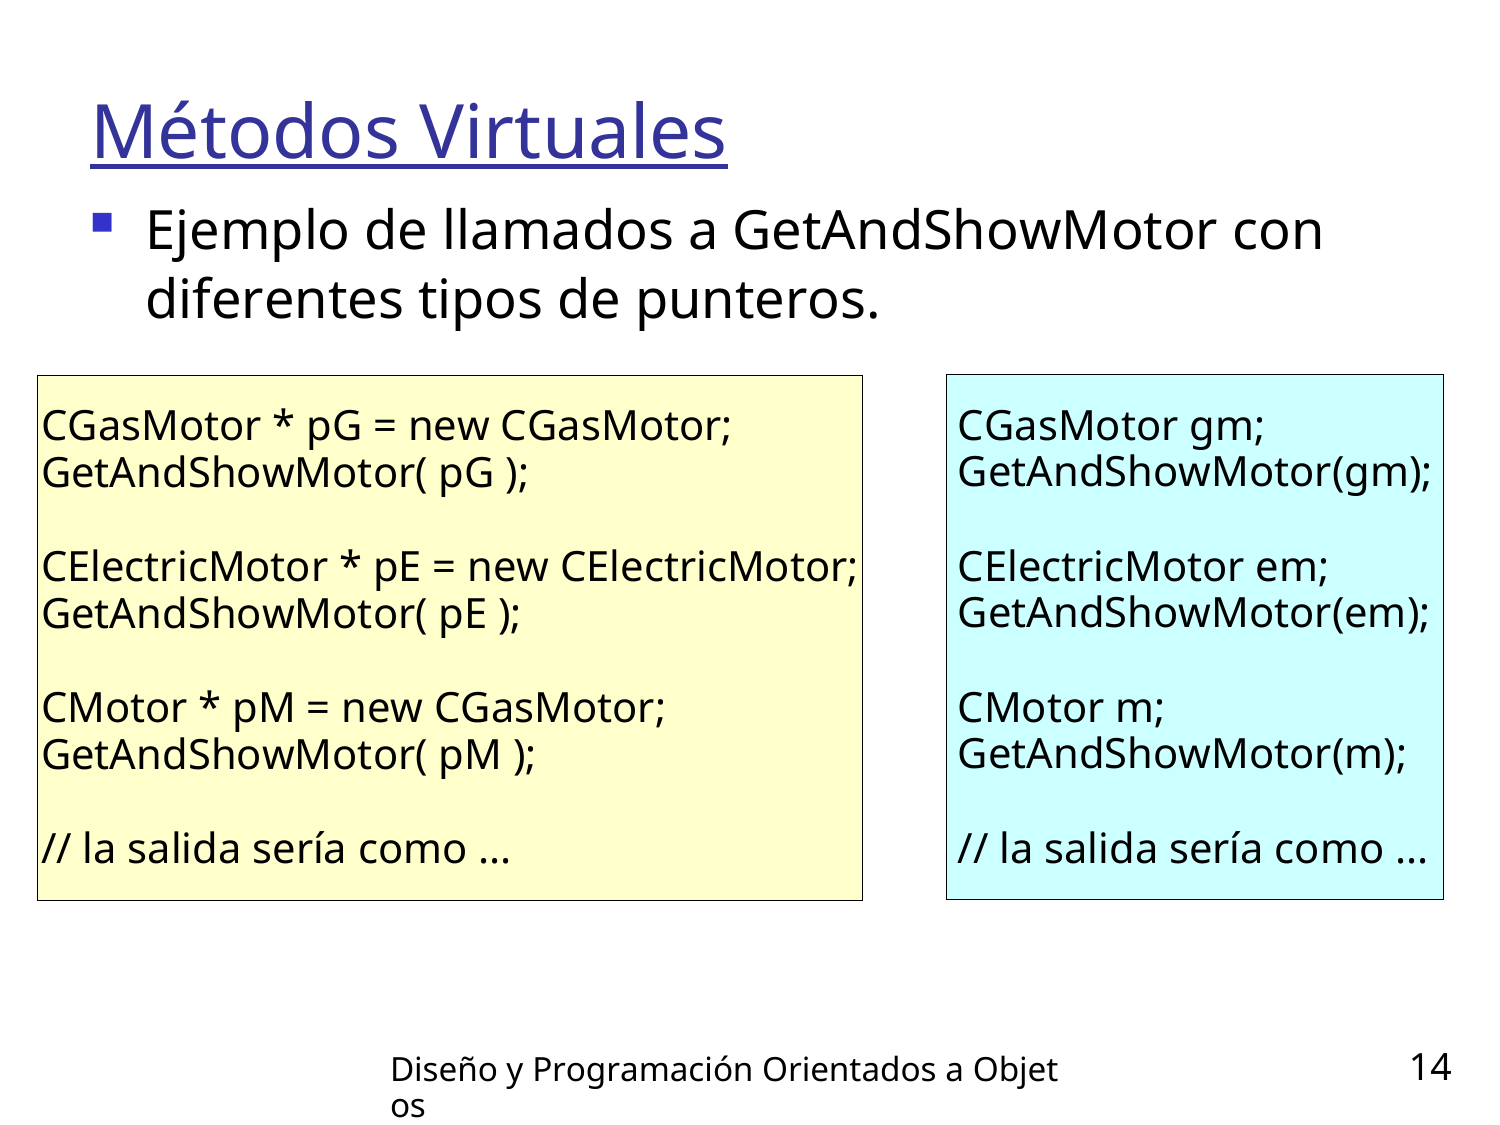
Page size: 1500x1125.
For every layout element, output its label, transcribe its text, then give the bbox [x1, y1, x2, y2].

text_box CGasMotor gm; GetAndShowMotor(gm); CElectricMotor em; GetAndShowMotor(em); CMotor m; GetAndShowMotor(m); // la salida sería como ... [946, 374, 1444, 900]
title Métodos Virtuales [75, 10, 1466, 188]
text_box CGasMotor * pG = new CGasMotor; GetAndShowMotor( pG ); CElectricMotor * pE = new CElectricMotor; GetAndShowMotor( pE ); CMotor * pM = new CGasMotor; GetAndShowMotor( pM ); // la salida sería como ... [37, 375, 863, 901]
list Ejemplo de llamados a GetAndShowMotor con diferentes tipos de punteros. [75, 187, 1462, 1013]
